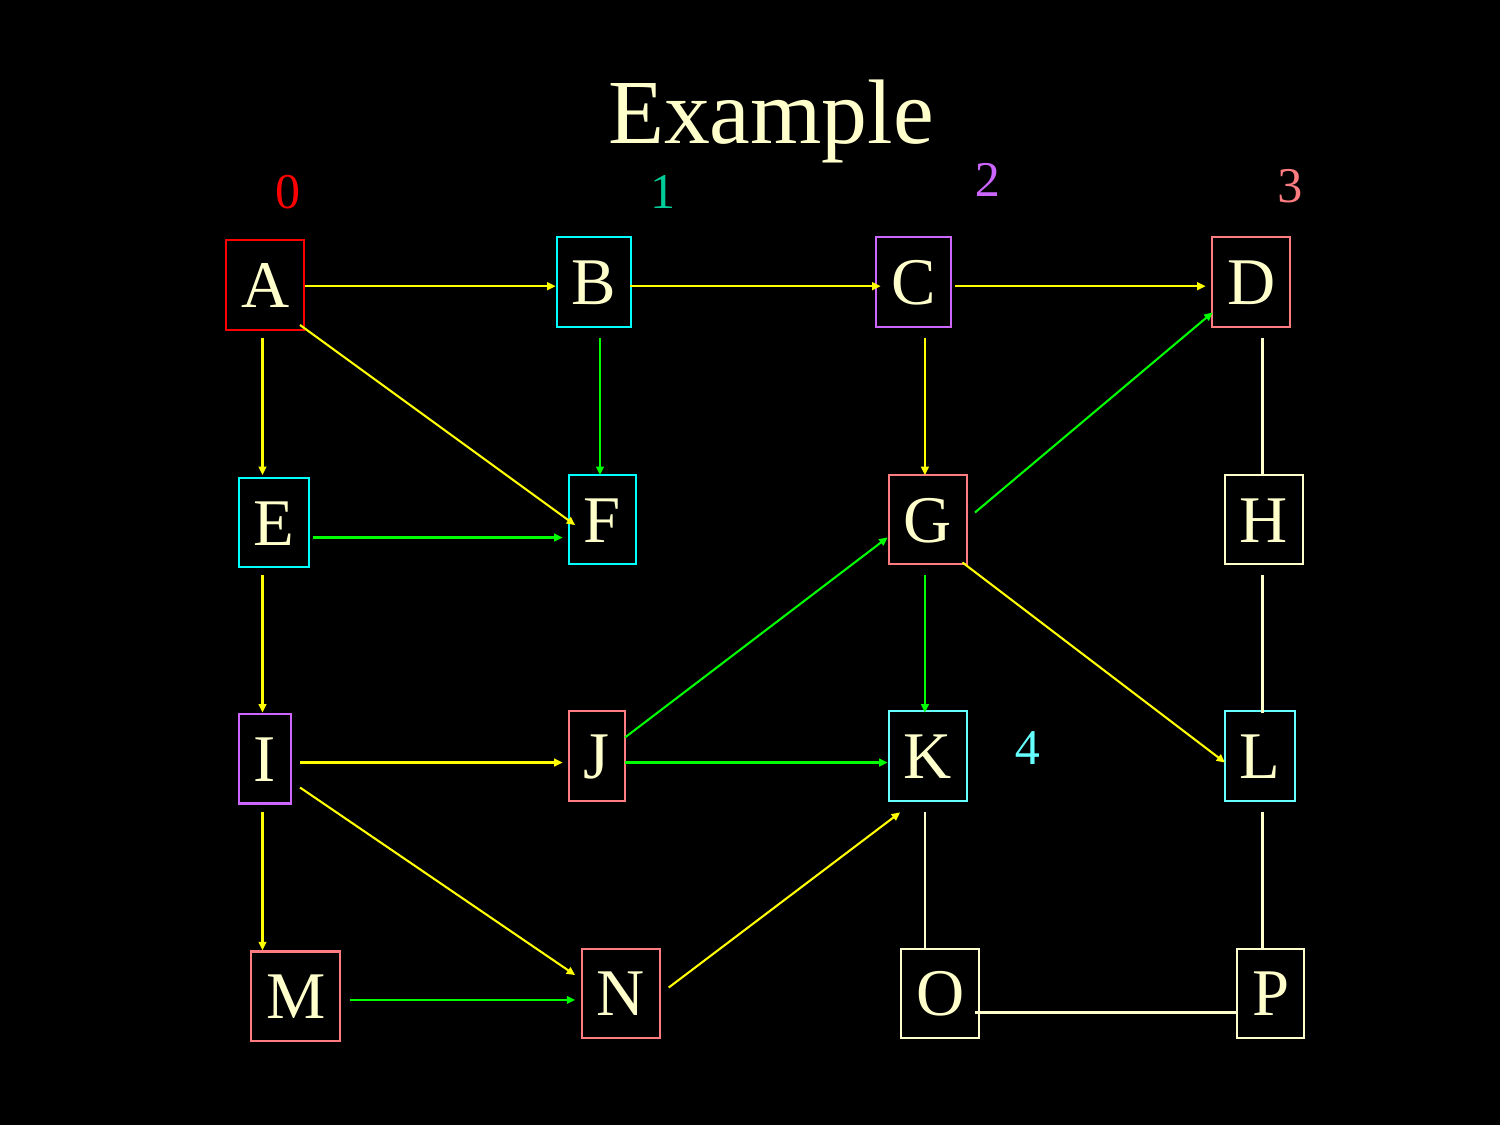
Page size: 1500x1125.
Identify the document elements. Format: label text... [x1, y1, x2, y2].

text_box F [569, 474, 636, 565]
text_box J [569, 711, 625, 801]
text_box I [238, 713, 291, 804]
text_box 2 [960, 144, 1015, 215]
text_box 3 [1262, 149, 1318, 221]
text_box L [1224, 711, 1296, 801]
text_box H [1224, 474, 1303, 565]
text_box B [556, 237, 632, 327]
title Example [42, 37, 1500, 188]
text_box P [1237, 948, 1305, 1039]
text_box 1 [635, 156, 690, 228]
text_box O [901, 948, 980, 1039]
text_box M [251, 951, 341, 1042]
text_box K [888, 711, 967, 801]
text_box 4 [1000, 712, 1055, 784]
text_box E [238, 477, 310, 568]
text_box 0 [260, 156, 315, 228]
text_box C [876, 237, 951, 327]
text_box D [1212, 237, 1291, 327]
text_box G [888, 474, 967, 565]
text_box N [581, 948, 660, 1039]
text_box A [226, 240, 305, 330]
